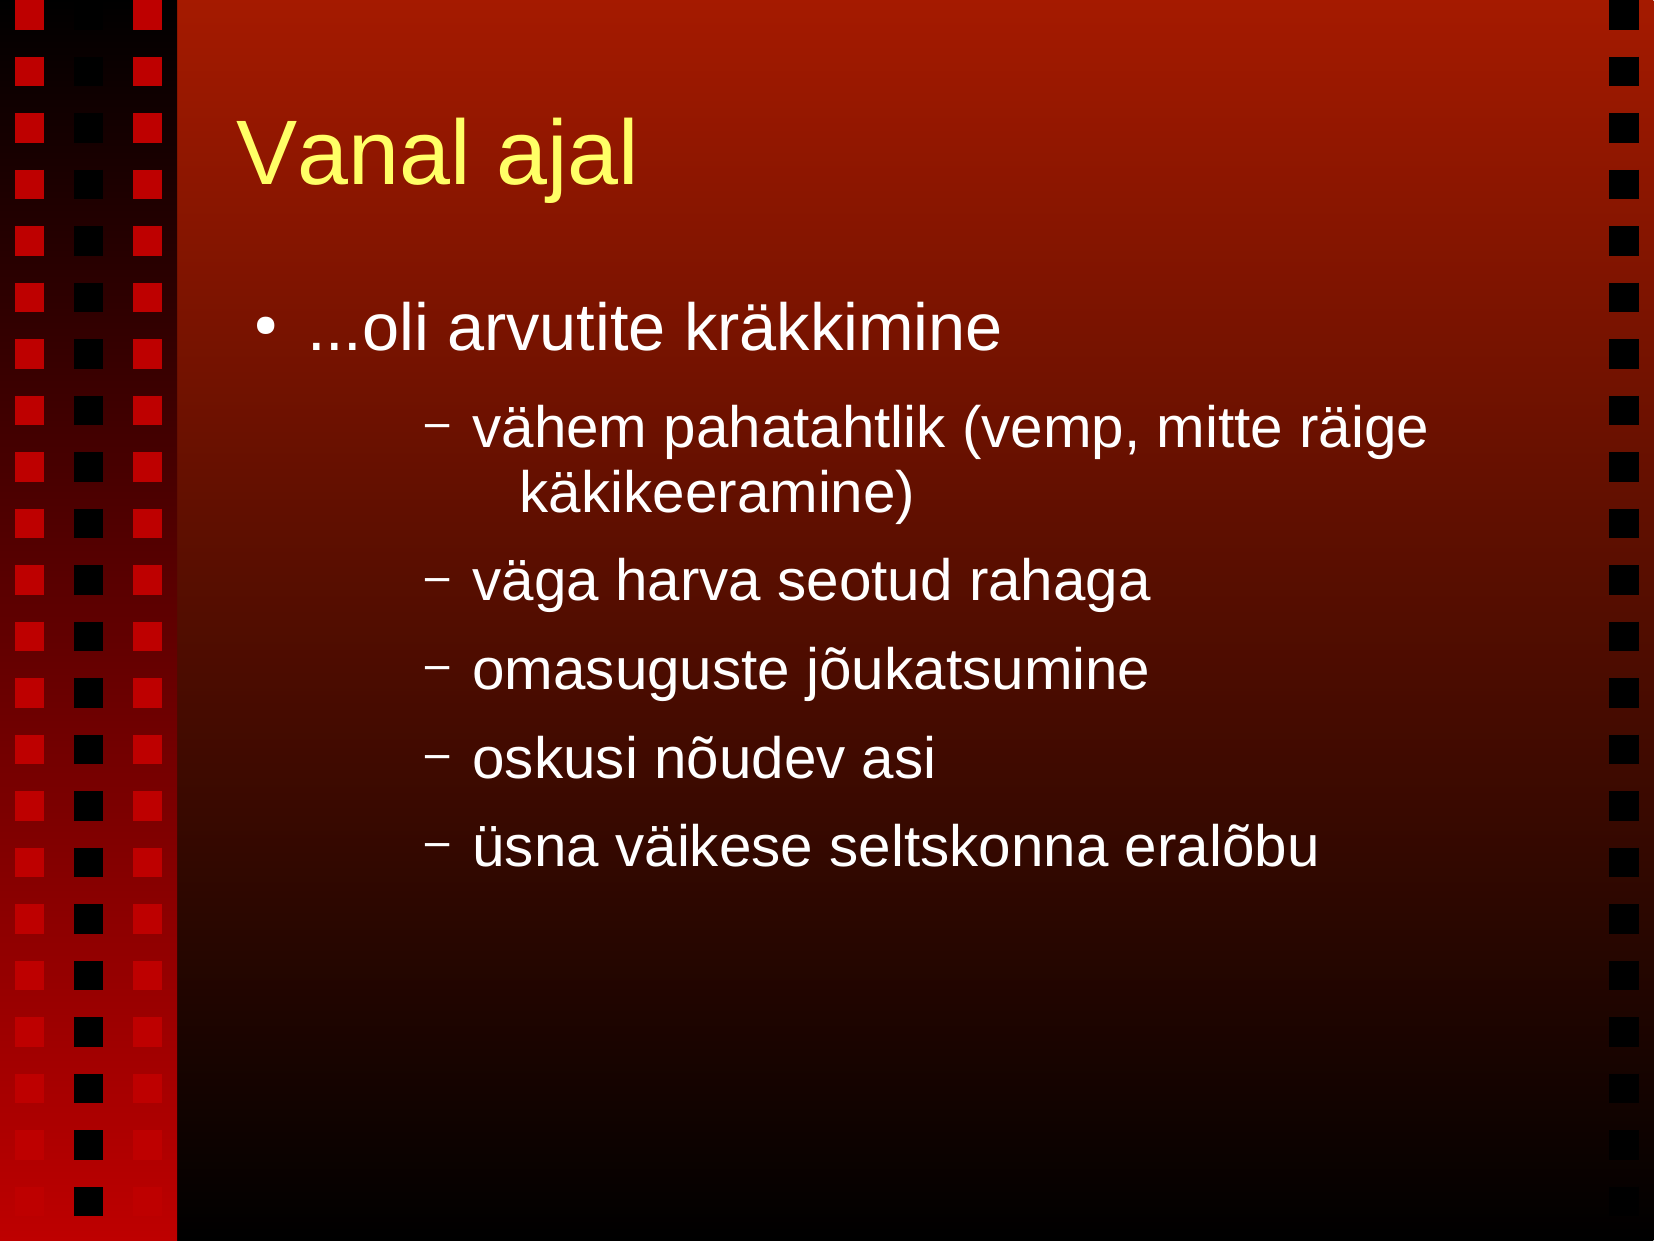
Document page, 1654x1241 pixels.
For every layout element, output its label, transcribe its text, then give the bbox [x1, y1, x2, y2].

title Vanal ajal [236, 49, 1571, 257]
list ...oli arvutite kräkkimine vähem pahatahtlik (vemp, mitte räige käkikeeramine) väga harva seotud rahaga omasuguste jõukatsumine oskusi nõudev asi üsna väikese seltskonna eralõbu [236, 290, 1571, 1109]
